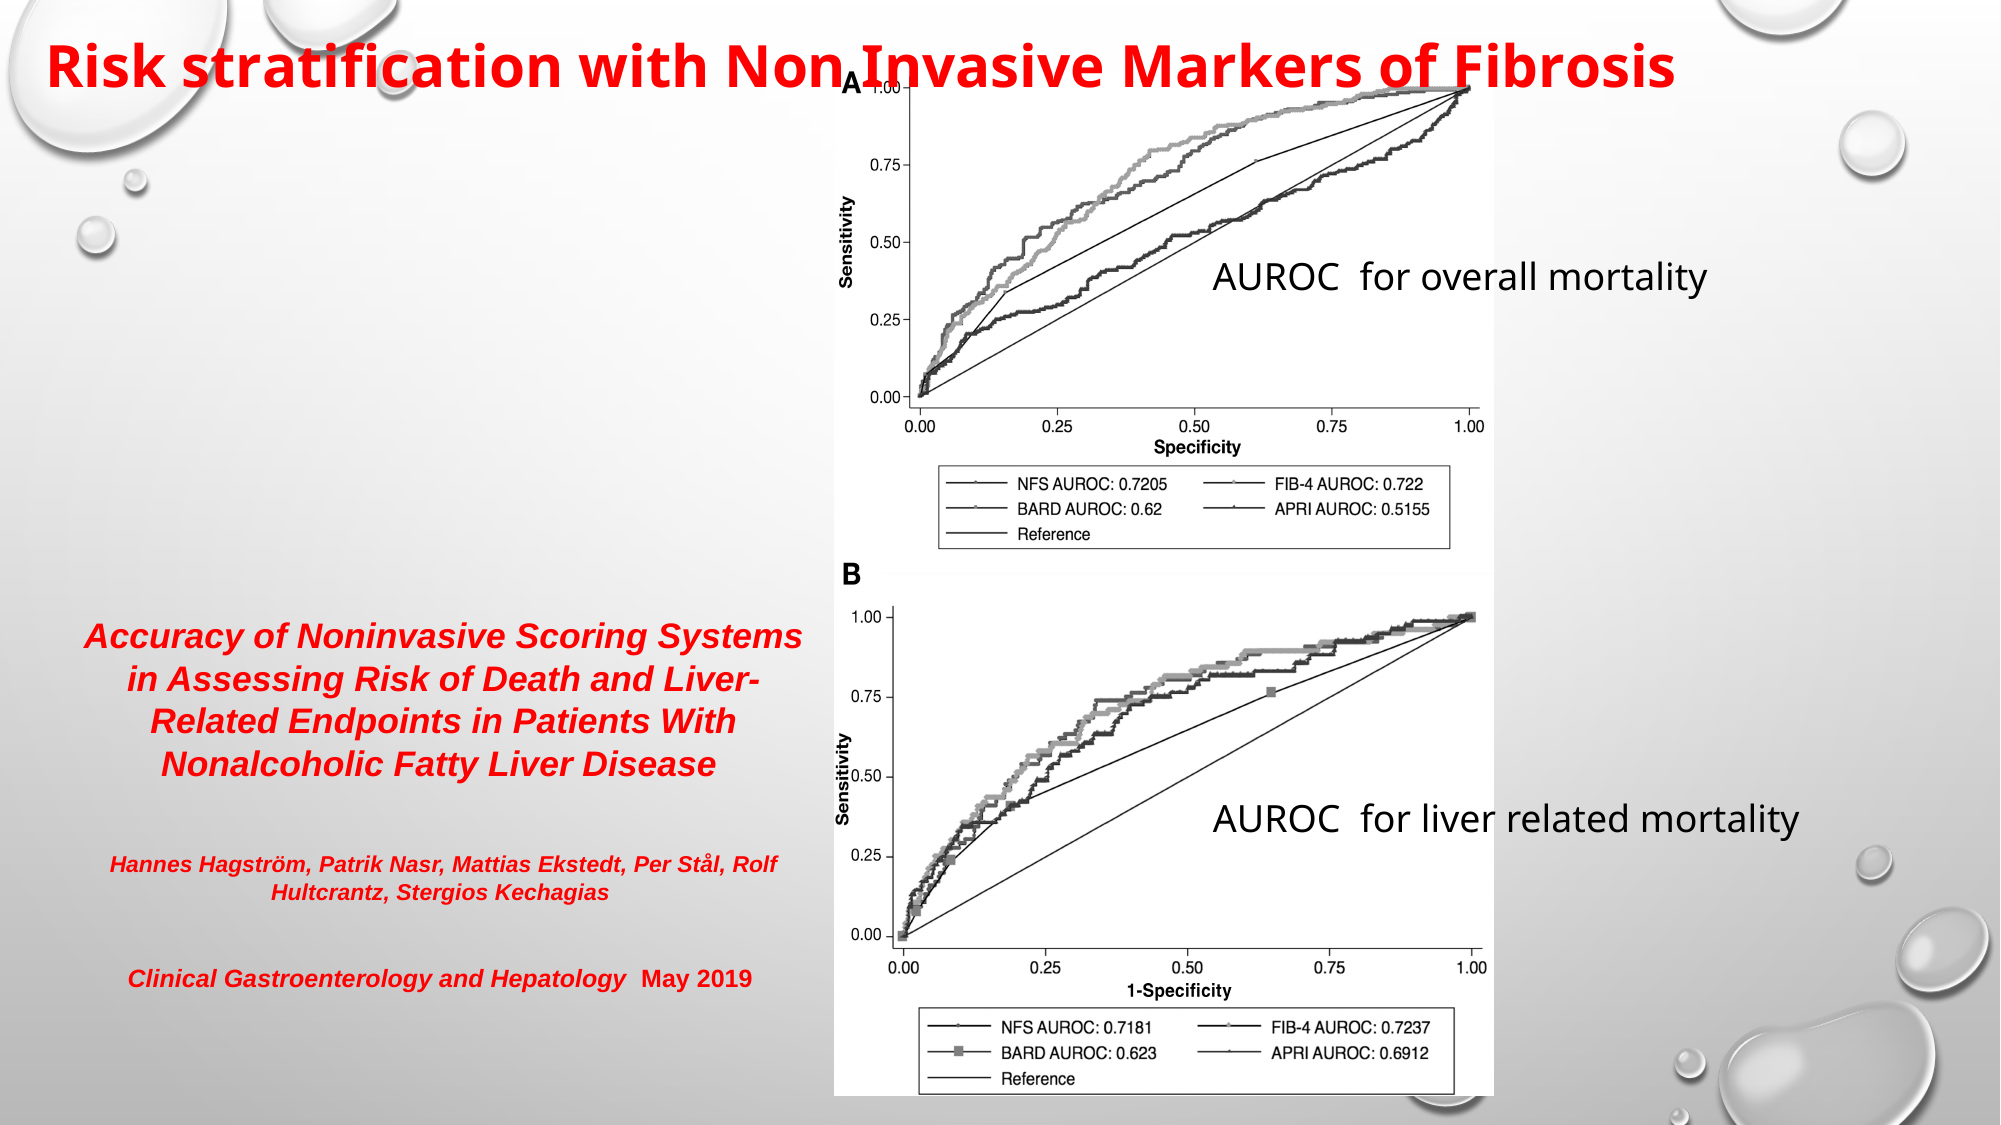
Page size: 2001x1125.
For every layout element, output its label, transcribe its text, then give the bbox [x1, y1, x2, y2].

text_box AUROC for liver related mortality [1197, 787, 1840, 848]
text_box AUROC for overall mortality [1197, 245, 1745, 307]
text_box Risk stratification with Non Invasive Markers of Fibrosis [30, 22, 1693, 107]
picture [834, 107, 1494, 1097]
text_box Accuracy of Noninvasive Scoring Systems in Assessing Risk of Death and Liver-Related Endpoints in Patients With Nonalcoholic Fatty Liver Disease Hannes Hagström, Patrik Nasr, Mattias Ekstedt, Per Stål, Rolf Hultcrantz, Stergios Kechagias Clinical Gastroenterology and Hepatology May 2019 [59, 606, 829, 943]
